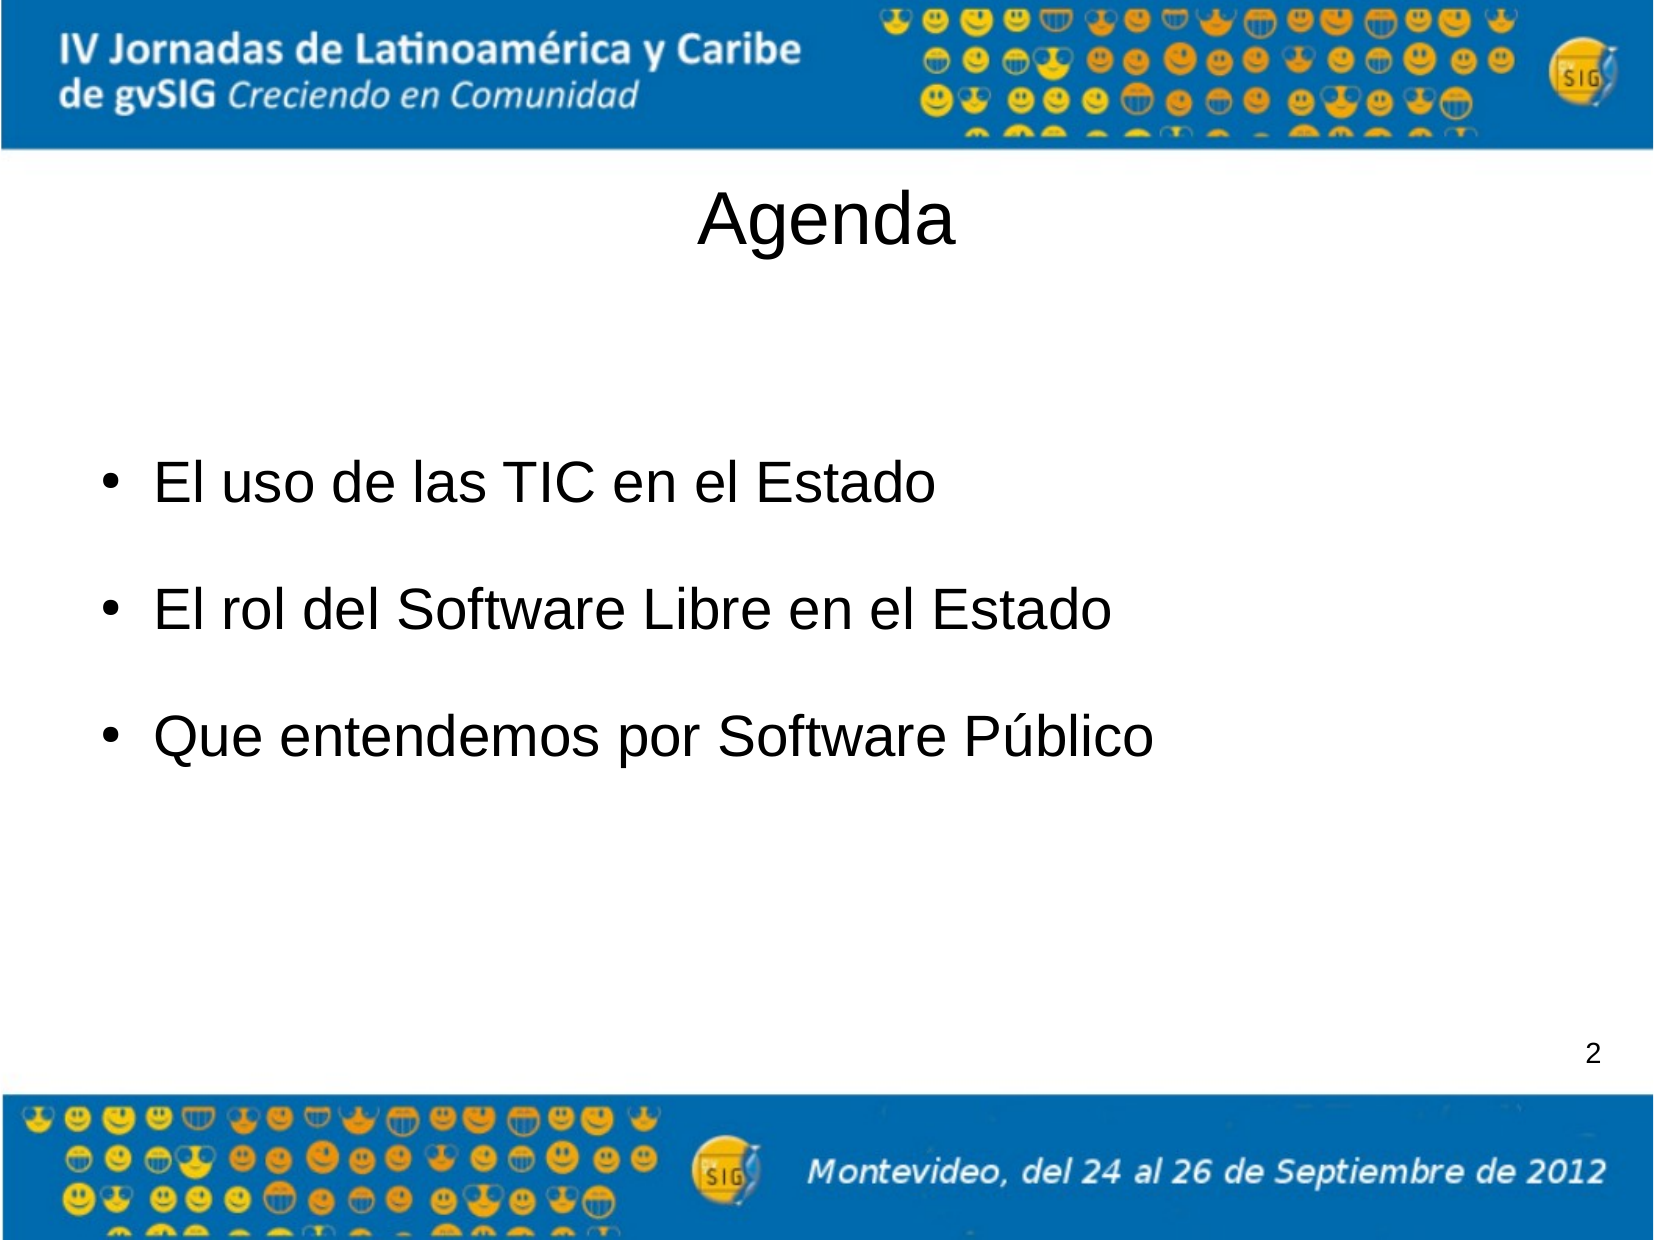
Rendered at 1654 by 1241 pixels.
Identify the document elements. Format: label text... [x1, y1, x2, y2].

list El uso de las TIC en el Estado El rol del Software Libre en el Estado Que entendemos por Software Público [82, 417, 1571, 1070]
picture [0, 0, 1654, 1240]
title Agenda [82, 168, 1571, 269]
